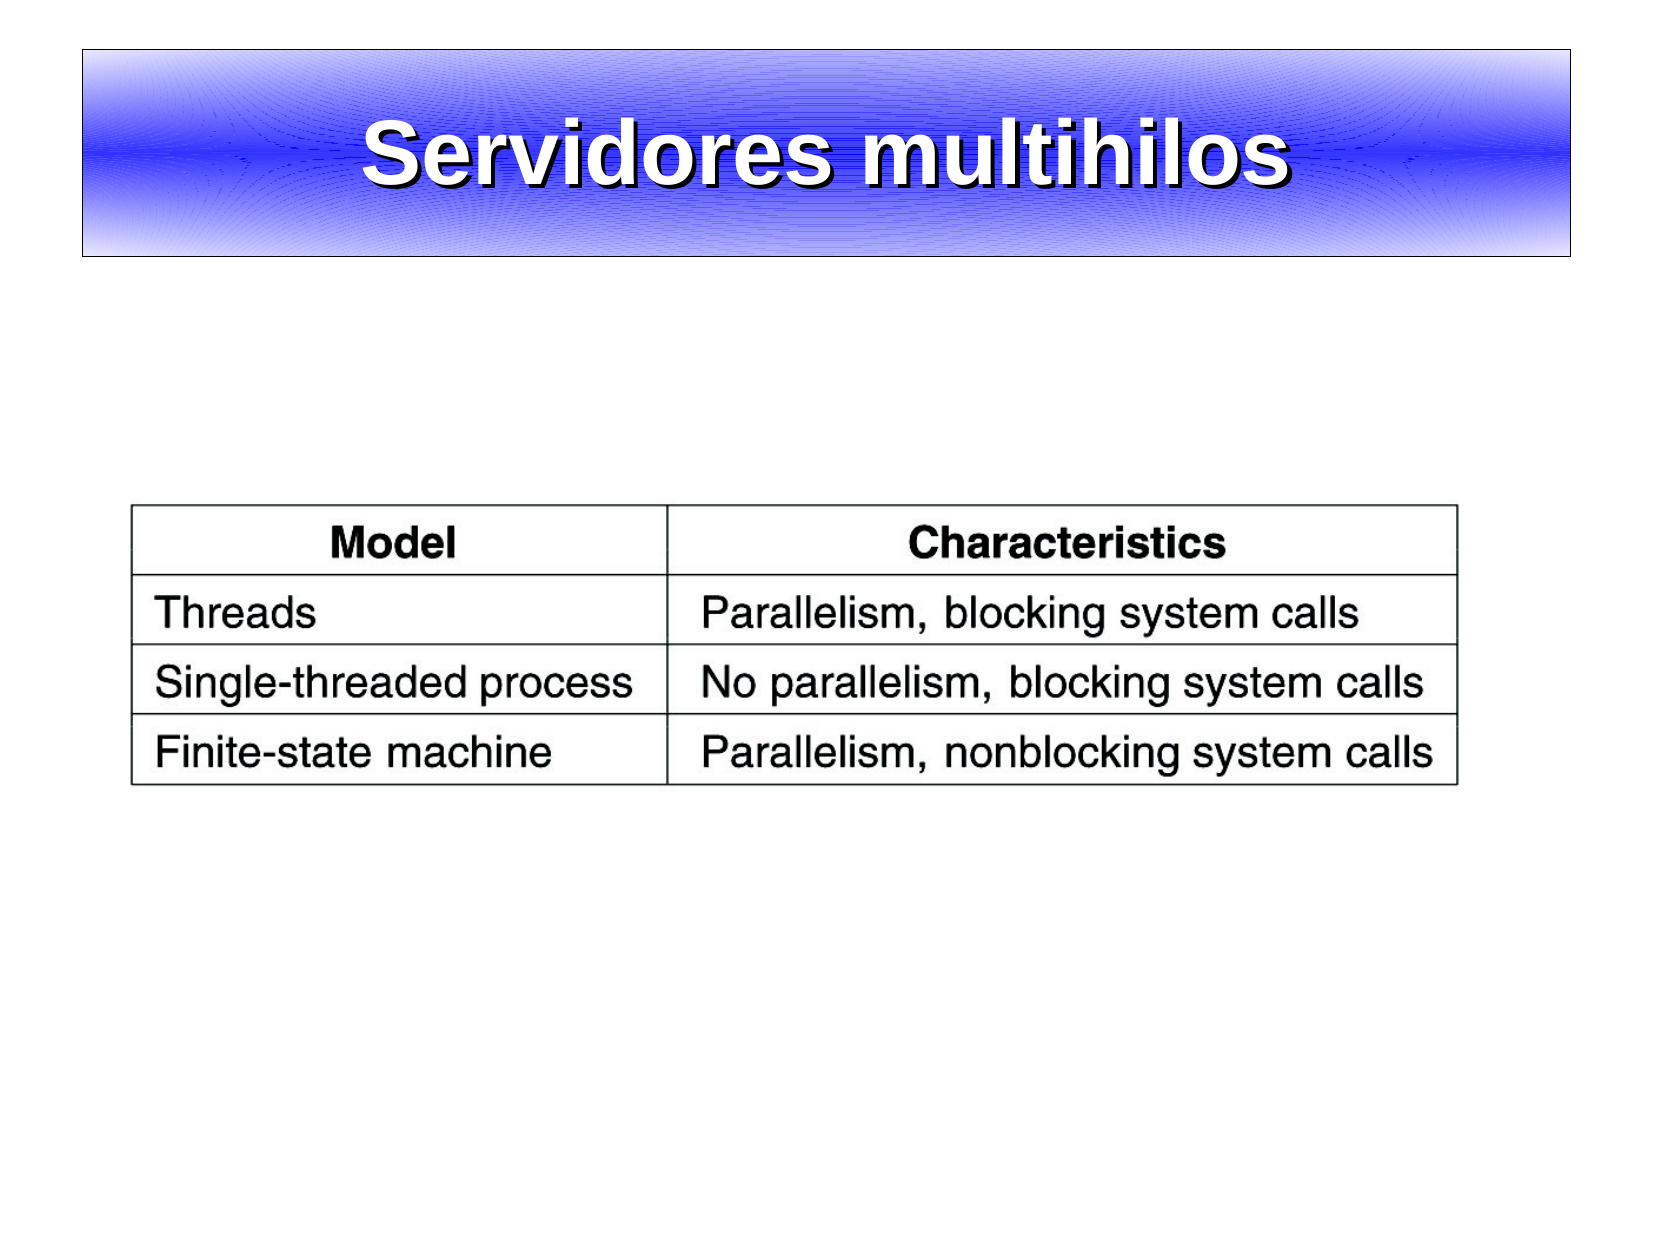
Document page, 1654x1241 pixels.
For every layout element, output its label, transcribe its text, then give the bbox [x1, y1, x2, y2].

picture [93, 462, 1501, 826]
title Servidores multihilos [82, 49, 1571, 257]
